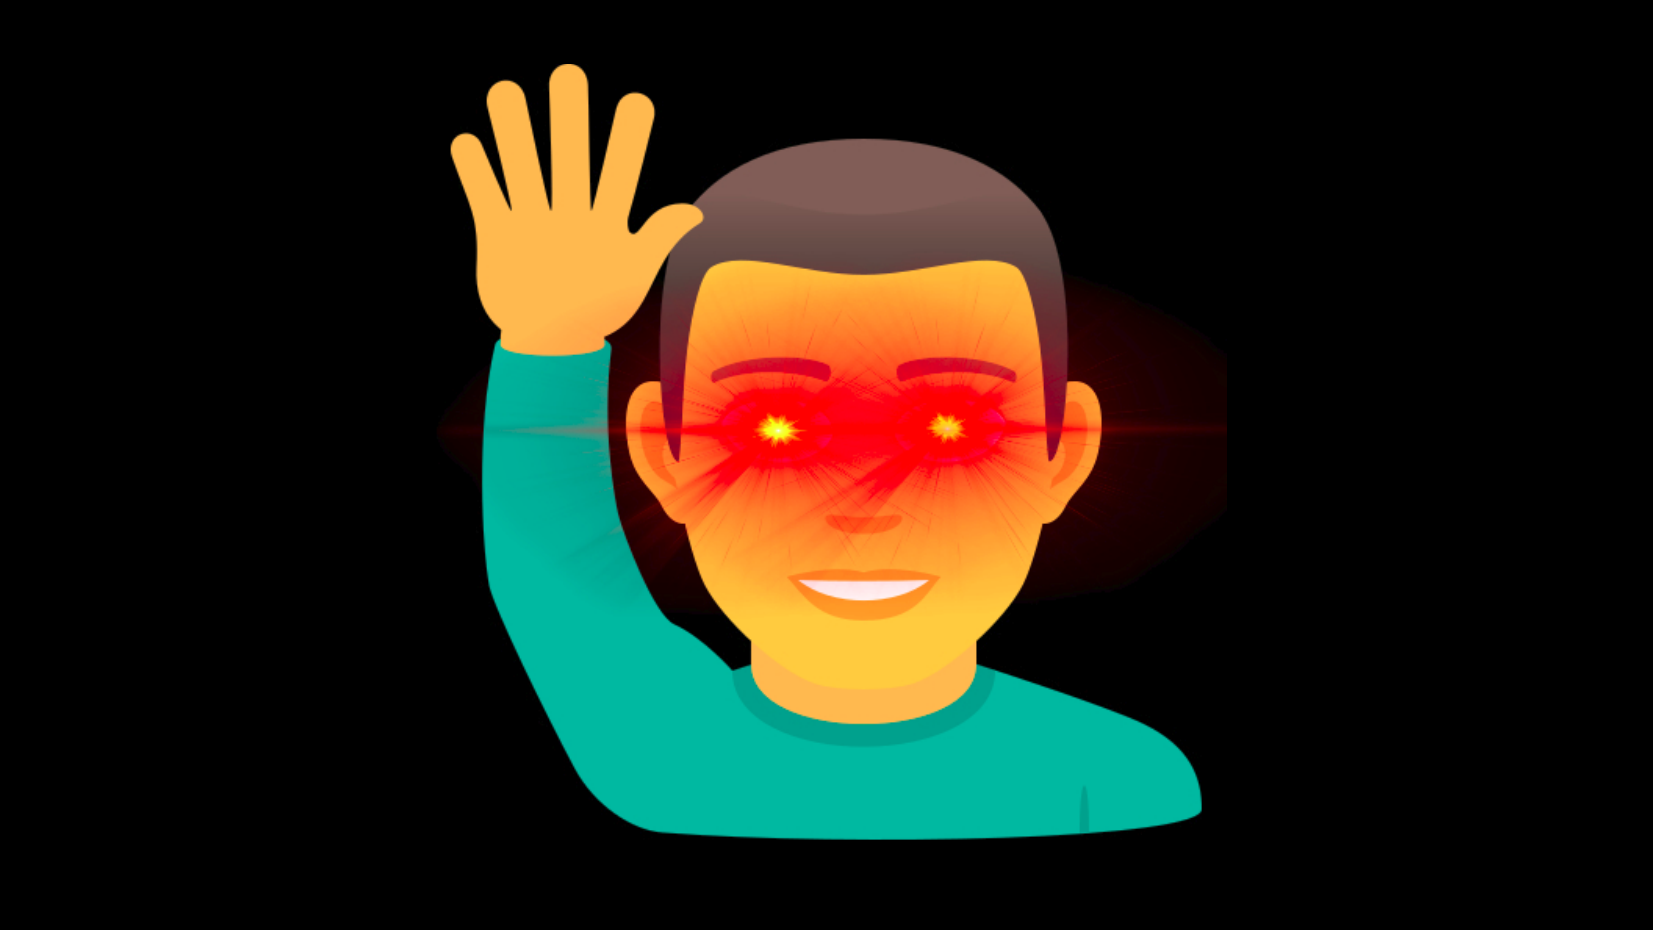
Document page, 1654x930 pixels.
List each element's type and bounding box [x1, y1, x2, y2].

picture [426, 64, 1227, 865]
